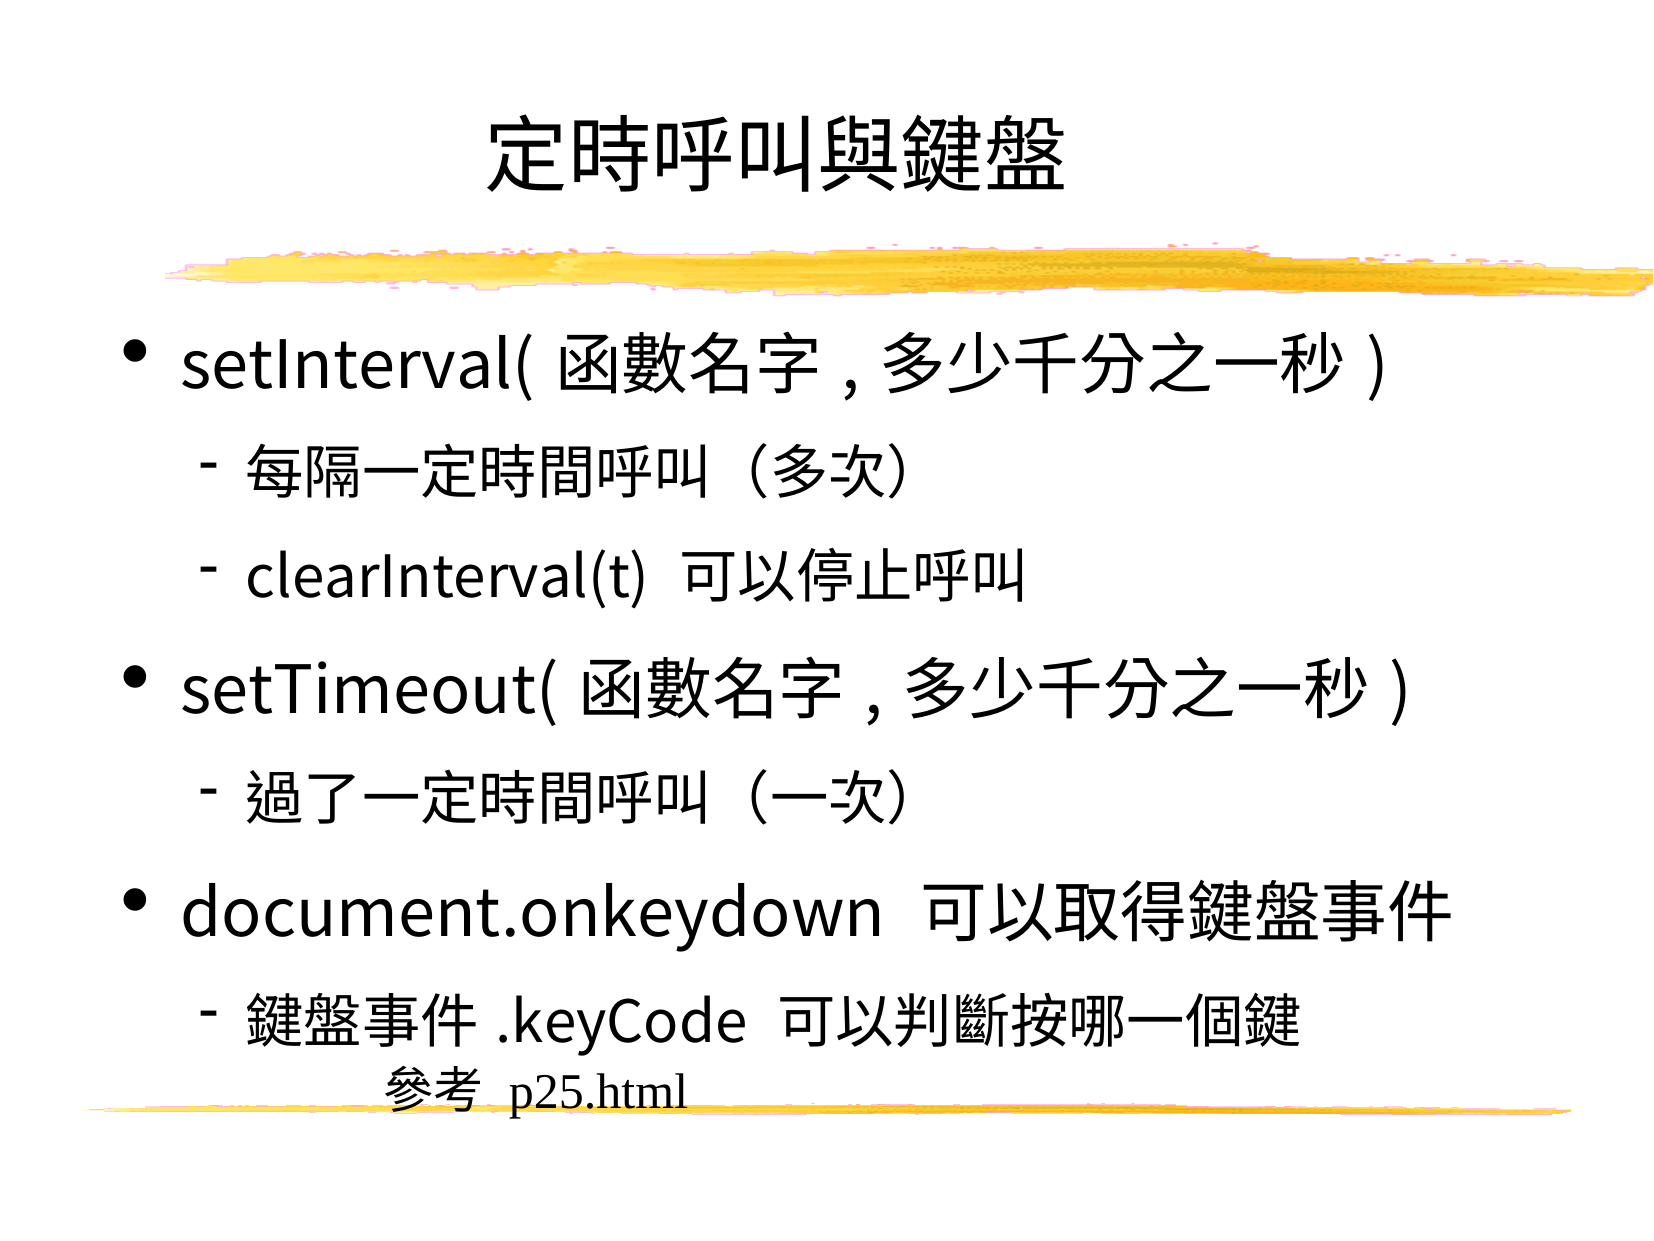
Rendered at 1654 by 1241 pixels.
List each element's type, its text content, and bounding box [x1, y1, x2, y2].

list setInterval(函數名字,多少千分之一秒) 每隔一定時間呼叫（多次） clearInterval(t) 可以停止呼叫 setTimeout(函數名字,多少千分之一秒) 過了一定時間呼叫（一次） document.onkeydown 可以取得鍵盤事件 鍵盤事件.keyCode 可以判斷按哪一個鍵 [124, 302, 1530, 1103]
picture [82, 1102, 512, 1117]
picture [165, 237, 1654, 308]
title 定時呼叫與鍵盤 [73, 39, 1479, 249]
text_box 參考 p25.html [383, 1044, 698, 1100]
picture [516, 1102, 1571, 1117]
